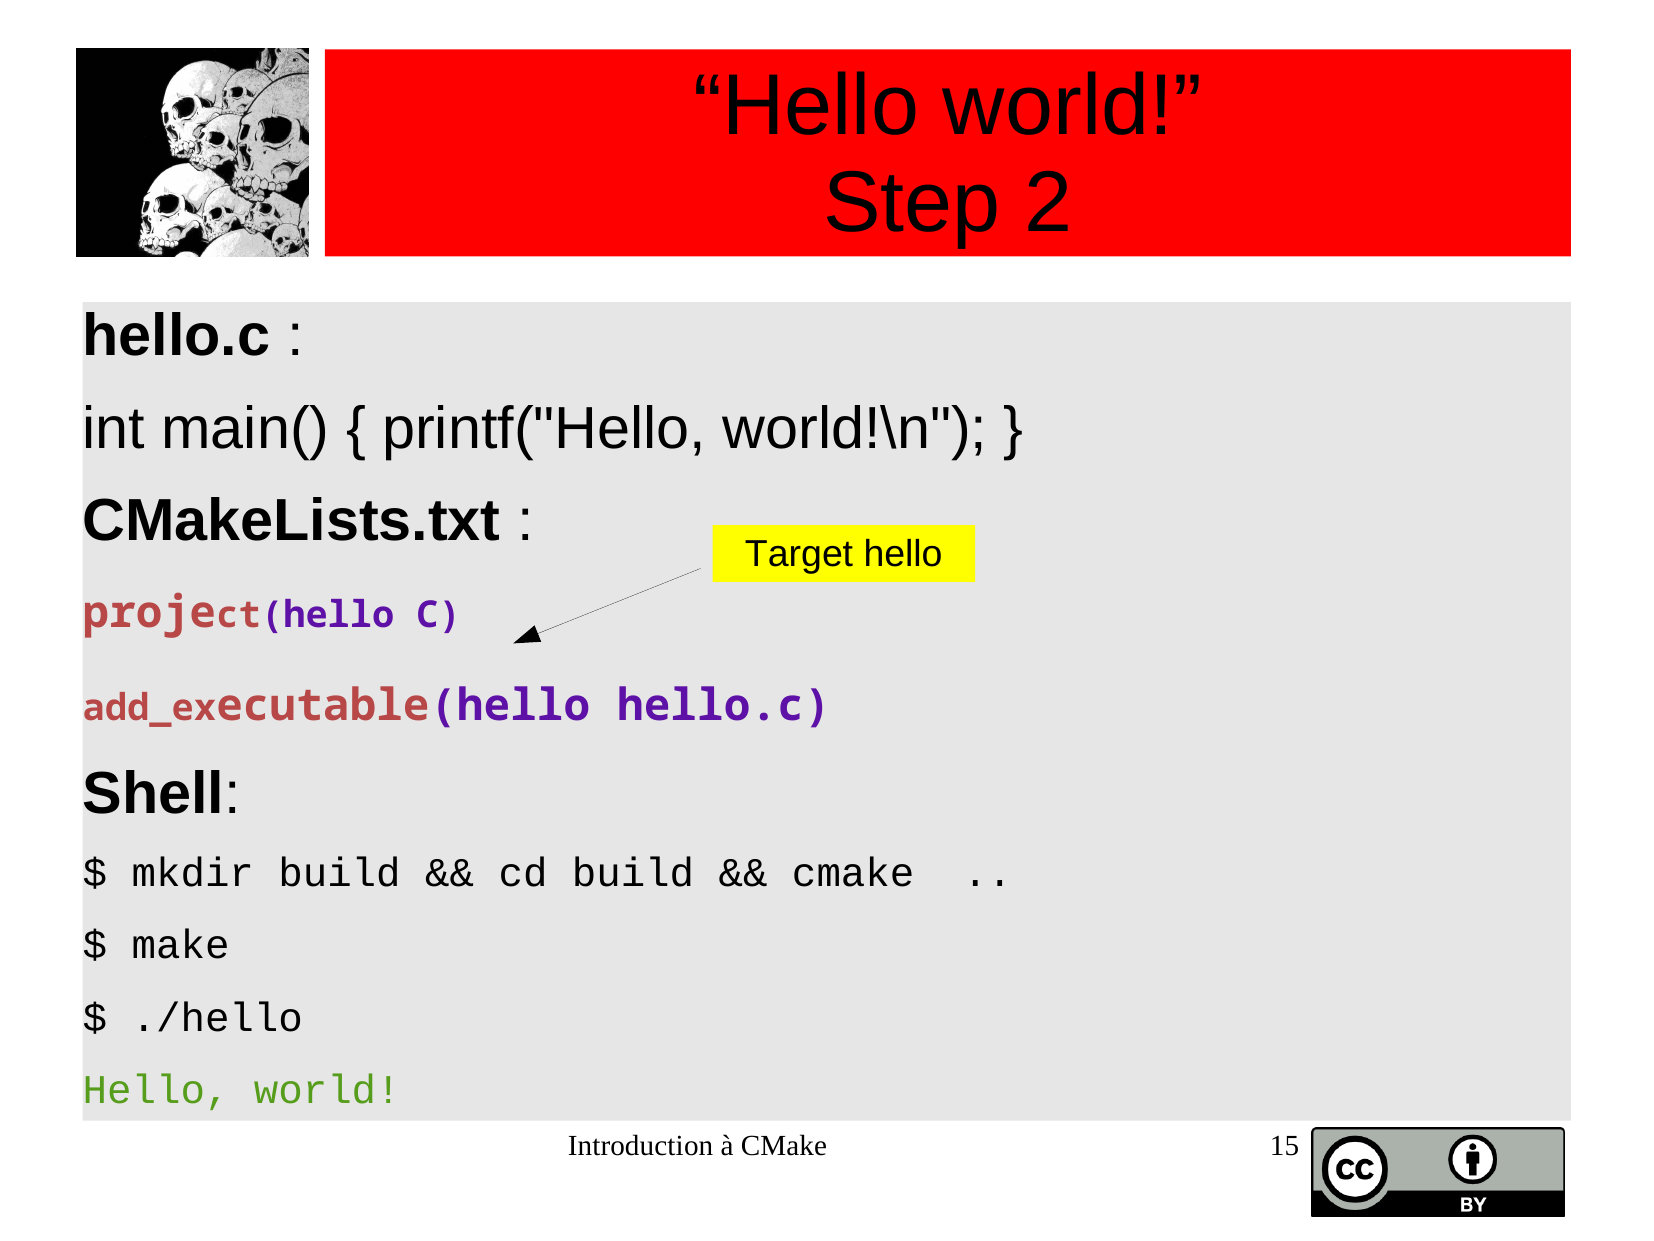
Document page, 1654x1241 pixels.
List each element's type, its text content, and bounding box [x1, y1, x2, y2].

list hello.c : int main() { printf("Hello, world!\n"); } CMakeLists.txt : project(hello C) add_executable(hello hello.c) Shell: $ mkdir build && cd build && cmake .. $ make $ ./hello Hello, world! [82, 302, 1571, 1121]
picture [1311, 1127, 1565, 1217]
text_box Target hello [712, 525, 976, 582]
title “Hello world!” Step 2 [324, 49, 1571, 257]
picture [76, 48, 309, 257]
